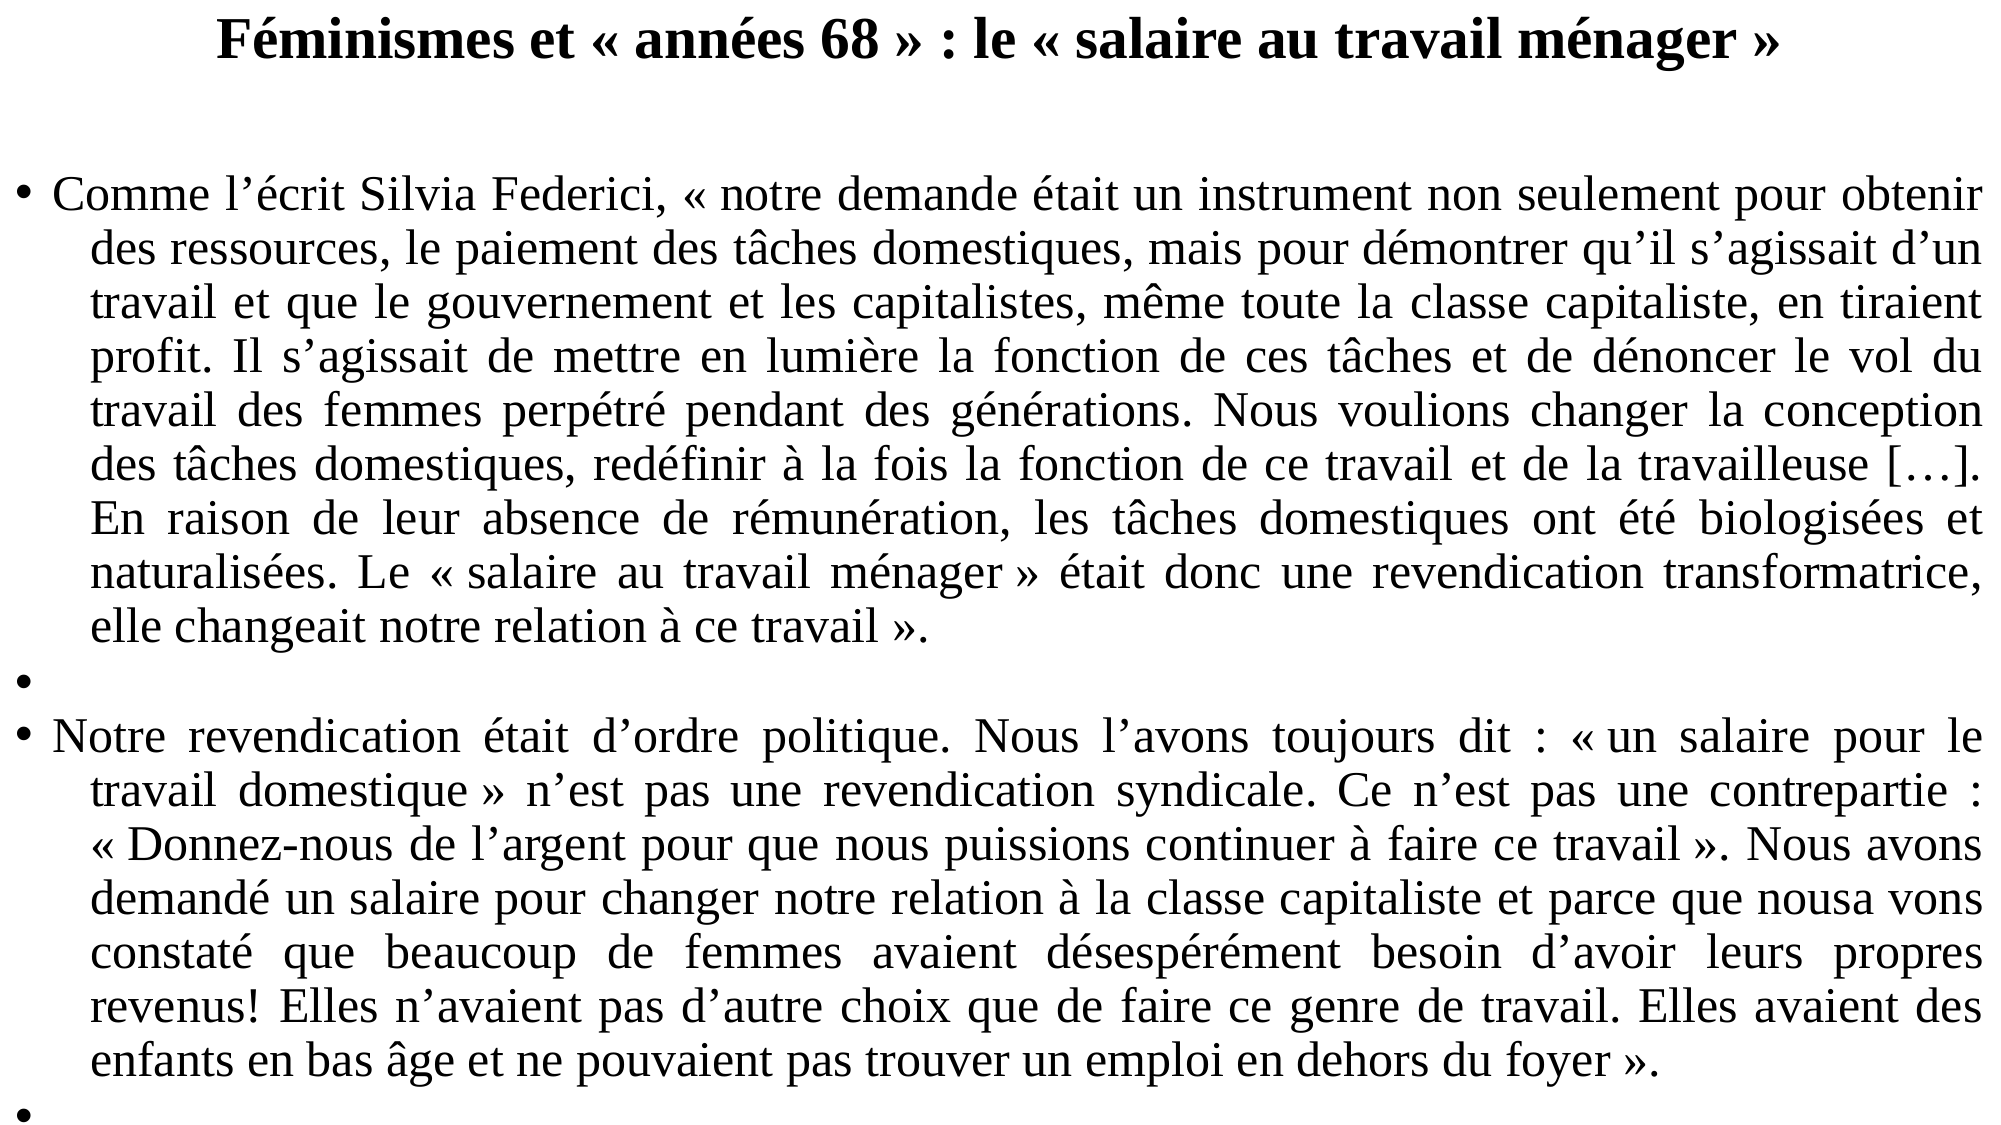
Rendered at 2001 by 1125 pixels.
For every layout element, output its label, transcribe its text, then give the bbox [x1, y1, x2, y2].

list Comme l’écrit Silvia Federici, « notre demande était un instrument non seulement pour obtenir des ressources, le paiement des tâches domestiques, mais pour démontrer qu’il s’agissait d’un travail et que le gouvernement et les capitalistes, même toute la classe capitaliste, en tiraient profit. Il s’agissait de mettre en lumière la fonction de ces tâches et de dénoncer le vol du travail des femmes perpétré pendant des générations. Nous voulions changer la conception des tâches domestiques, redéfinir à la fois la fonction de ce travail et de la travailleuse […]. En raison de leur absence de rémunération, les tâches domestiques ont été biologisées et naturalisées. Le « salaire au travail ménager » était donc une revendication transformatrice, elle changeait notre relation à ce travail ». Notre revendication était d’ordre politique. Nous l’avons toujours dit : « un salaire pour le travail domestique » n’est pas une revendication syndicale. Ce n’est pas une contrepartie : « Donnez-nous de l’argent pour que nous puissions continuer à faire ce travail ». Nous avons demandé un salaire pour changer notre relation à la classe capitaliste et parce que nousa vons constaté que beaucoup de femmes avaient désespérément besoin d’avoir leurs propres revenus! Elles n’avaient pas d’autre choix que de faire ce genre de travail. Elles avaient des enfants en bas âge et ne pouvaient pas trouver un emploi en dehors du foyer ». [0, 160, 2000, 1125]
title Féminismes et « années 68 » : le « salaire au travail ménager » [0, 0, 2000, 80]
